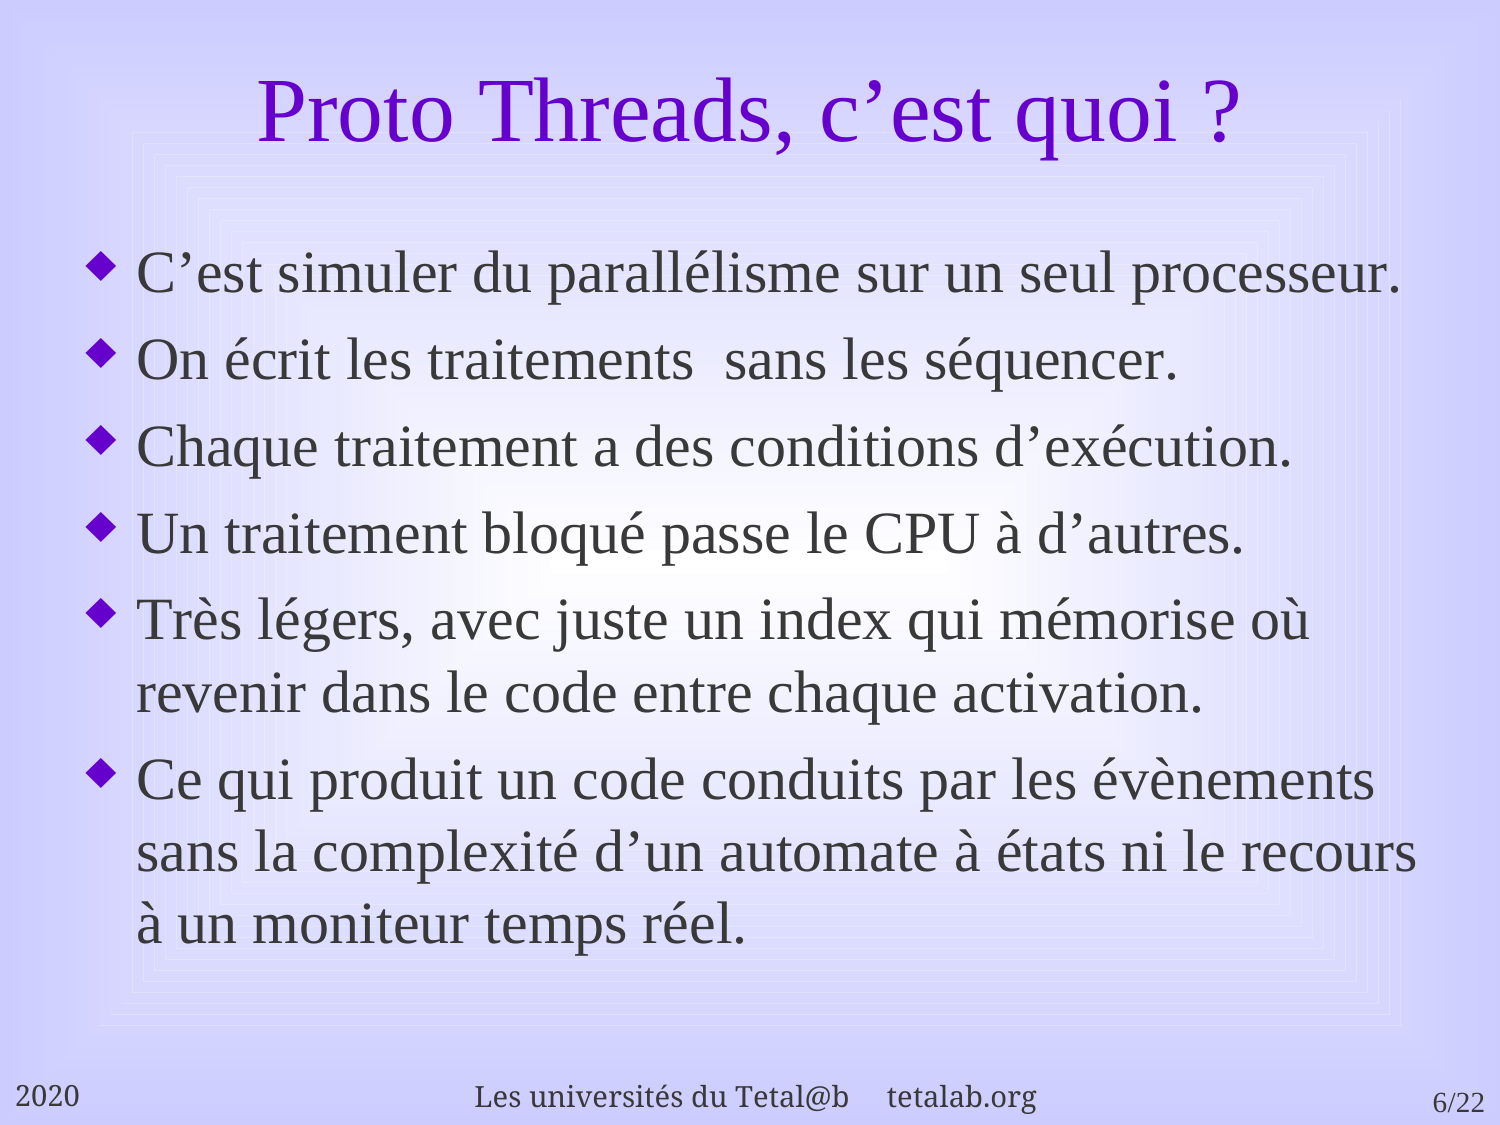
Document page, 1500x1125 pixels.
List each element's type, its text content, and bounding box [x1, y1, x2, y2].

list C’est simuler du parallélisme sur un seul processeur. On écrit les traitements sans les séquencer. Chaque traitement a des conditions d’exécution. Un traitement bloqué passe le CPU à d’autres. Très légers, avec juste un index qui mémorise où revenir dans le code entre chaque activation. Ce qui produit un code conduits par les évènements sans la complexité d’un automate à états ni le recours à un moniteur temps réel. [70, 224, 1453, 1016]
title Proto Threads, c’est quoi ? [0, 5, 1500, 204]
